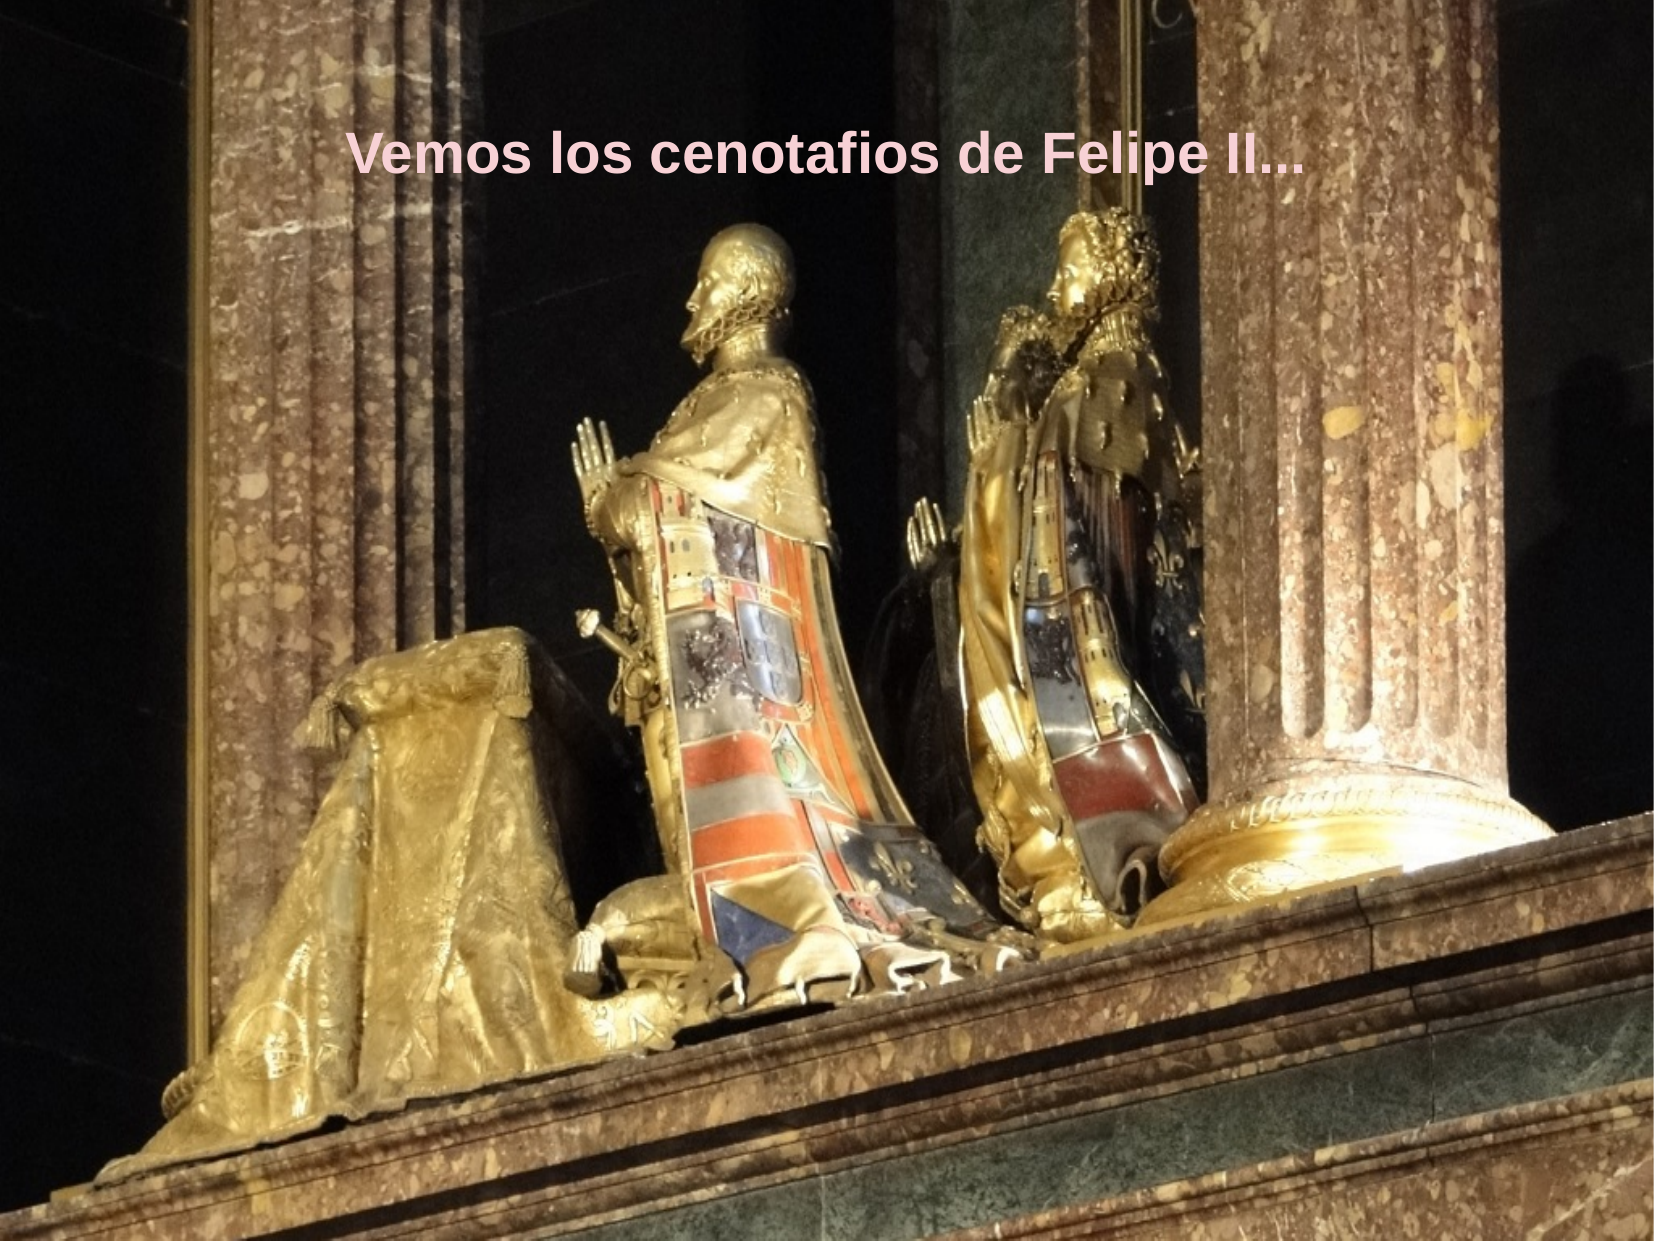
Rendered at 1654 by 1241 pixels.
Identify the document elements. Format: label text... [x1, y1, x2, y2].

picture [0, 0, 1654, 1241]
title Vemos los cenotafios de Felipe II... [82, 49, 1571, 257]
